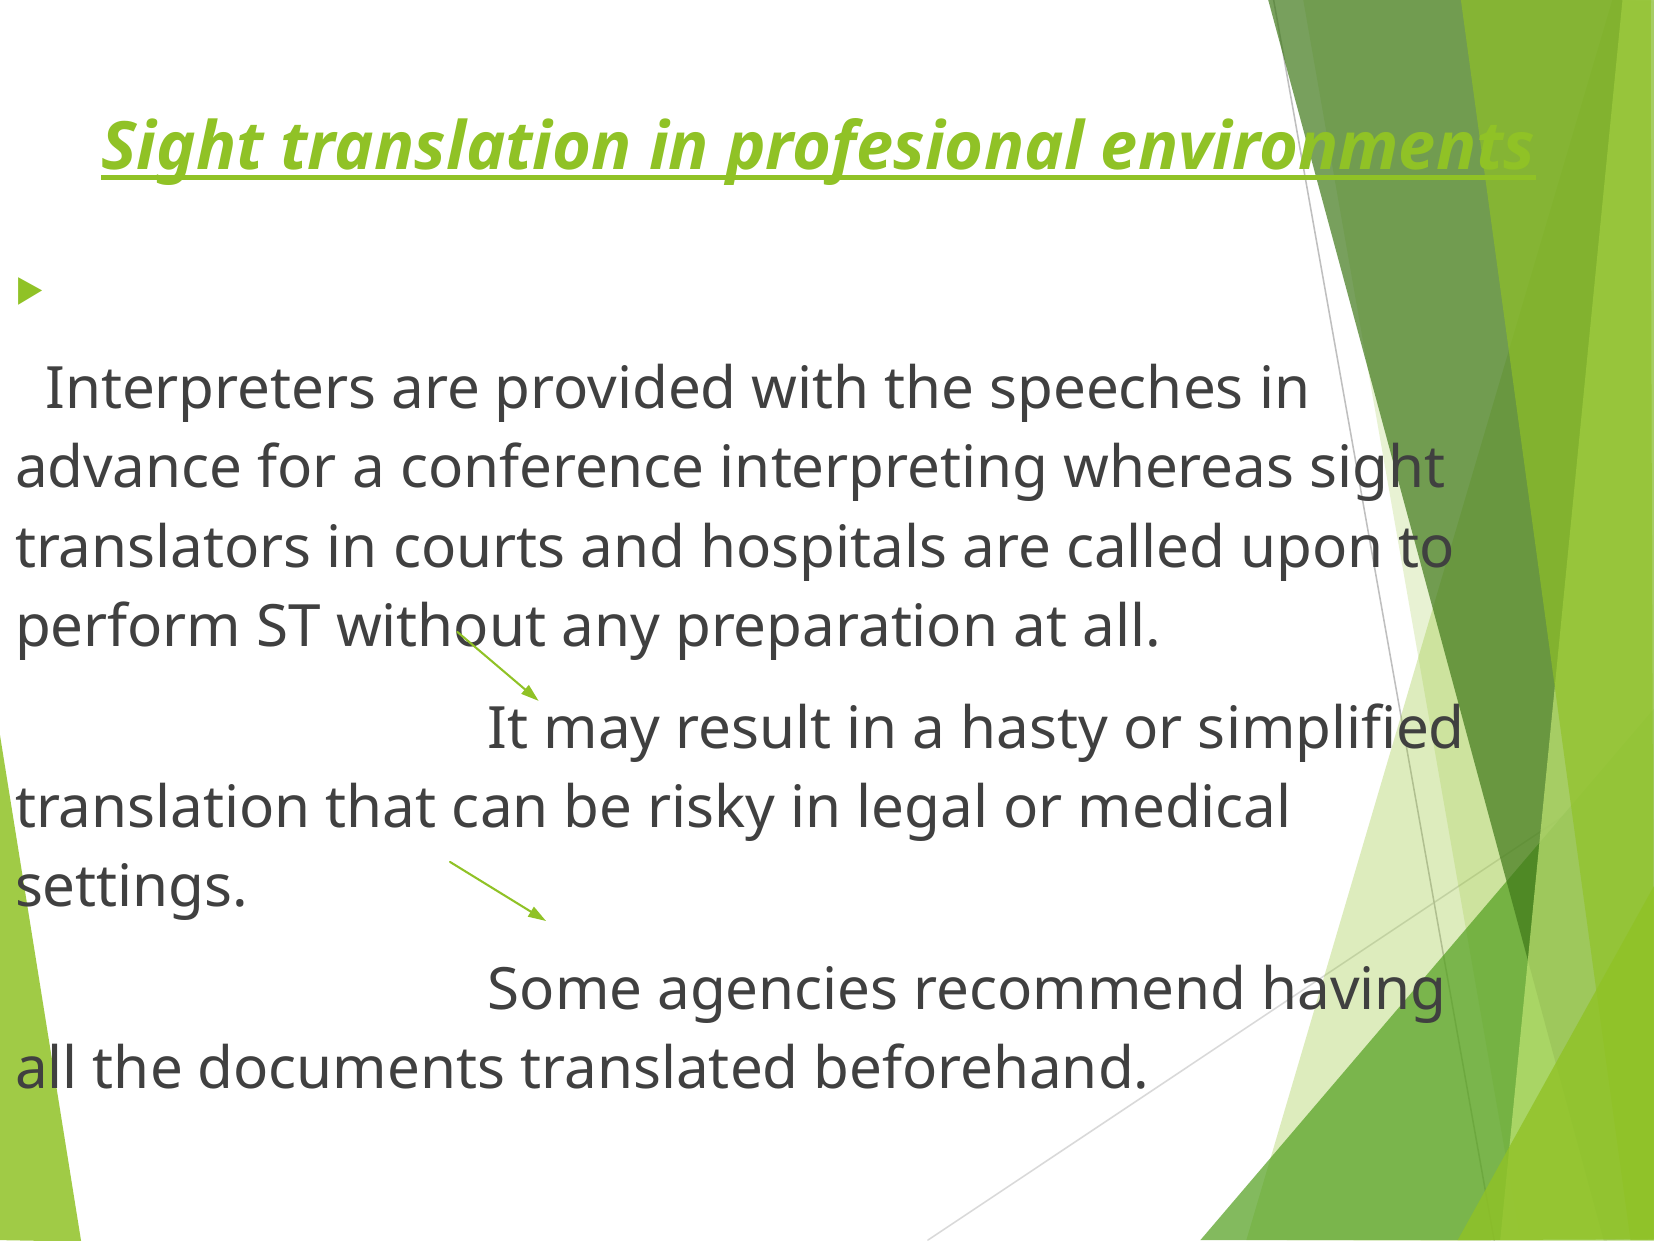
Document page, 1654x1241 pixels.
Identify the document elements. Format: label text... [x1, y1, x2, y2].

list Interpreters are provided with the speeches in advance for a conference interpreting whereas sight translators in courts and hospitals are called upon to perform ST without any preparation at all. It may result in a hasty or simplified translation that can be risky in legal or medical settings. Some agencies recommend having all the documents translated beforehand. [0, 259, 1524, 1201]
title Sight translation in profesional environments [0, 0, 1628, 293]
